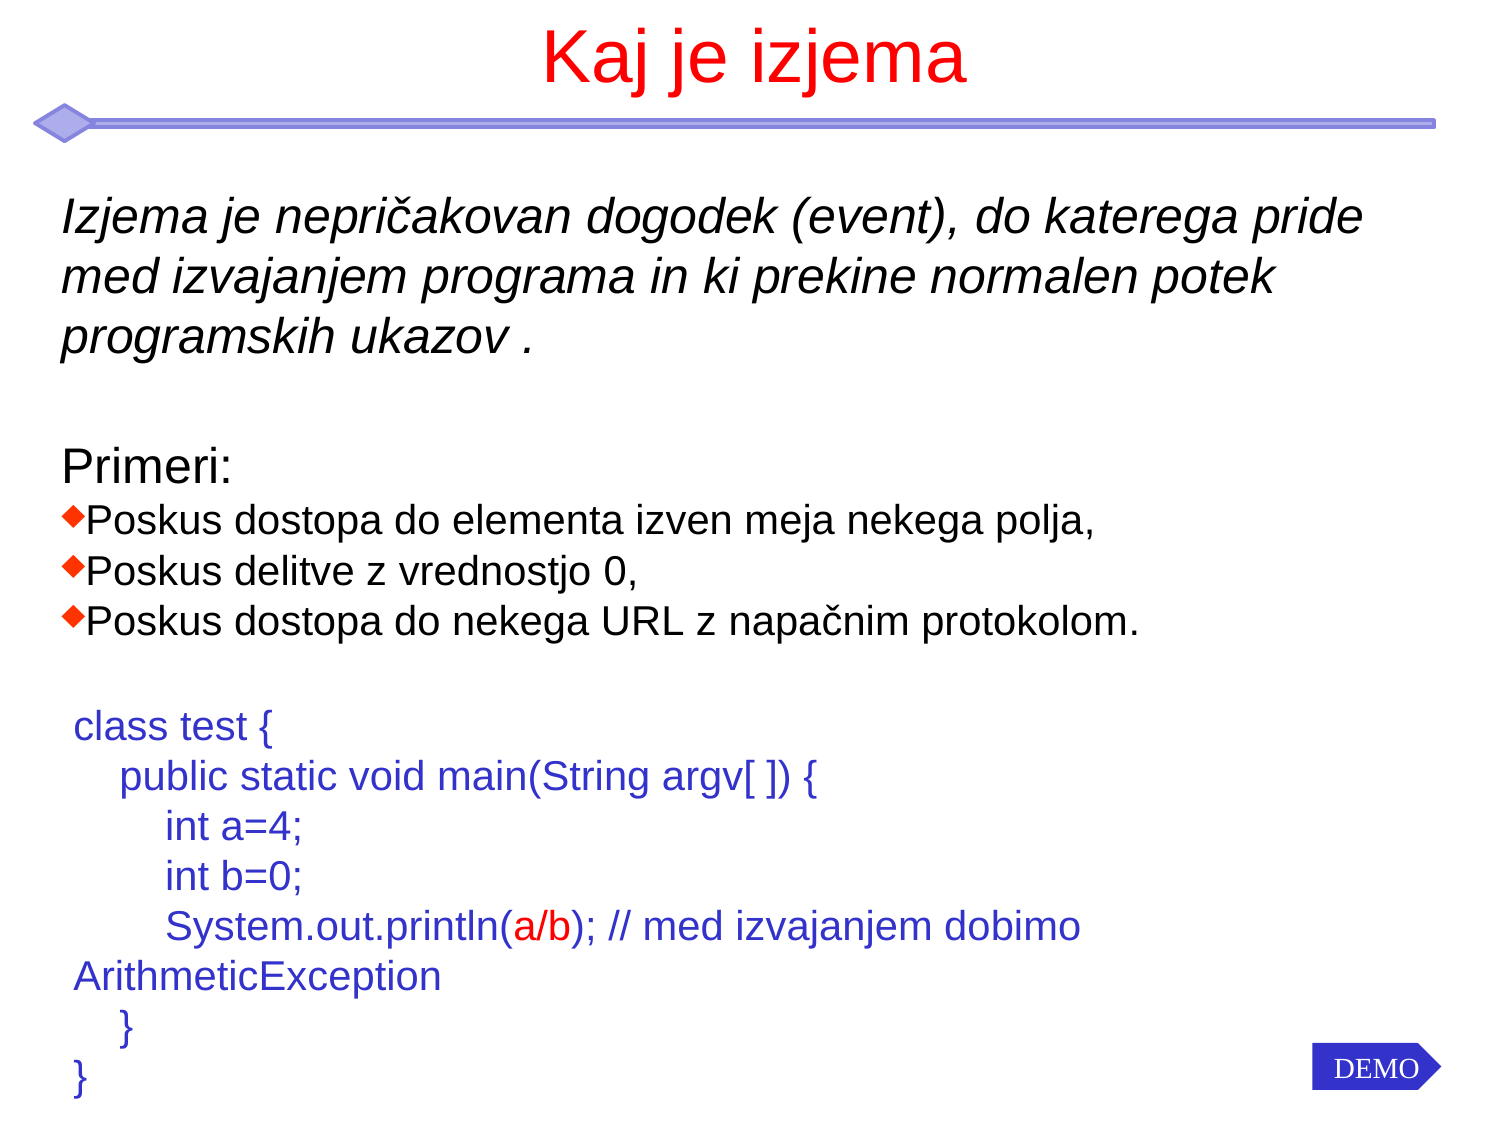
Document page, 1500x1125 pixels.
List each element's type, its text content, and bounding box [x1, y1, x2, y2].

text_box class test { public static void main(String argv[ ]) { int a=4; int b=0; System.out.println(a/b); // med izvajanjem dobimo ArithmeticException } } [58, 691, 1477, 1107]
text_box Izjema je nepričakovan dogodek (event), do katerega pride med izvajanjem programa in ki prekine normalen potek programskih ukazov . Primeri: Poskus dostopa do elementa izven meja nekega polja, Poskus delitve z vrednostjo 0, Poskus dostopa do nekega URL z napačnim protokolom. [46, 175, 1400, 652]
picture [33, 103, 1436, 143]
text_box DEMO [1312, 1042, 1442, 1090]
title Kaj je izjema [117, 0, 1393, 106]
